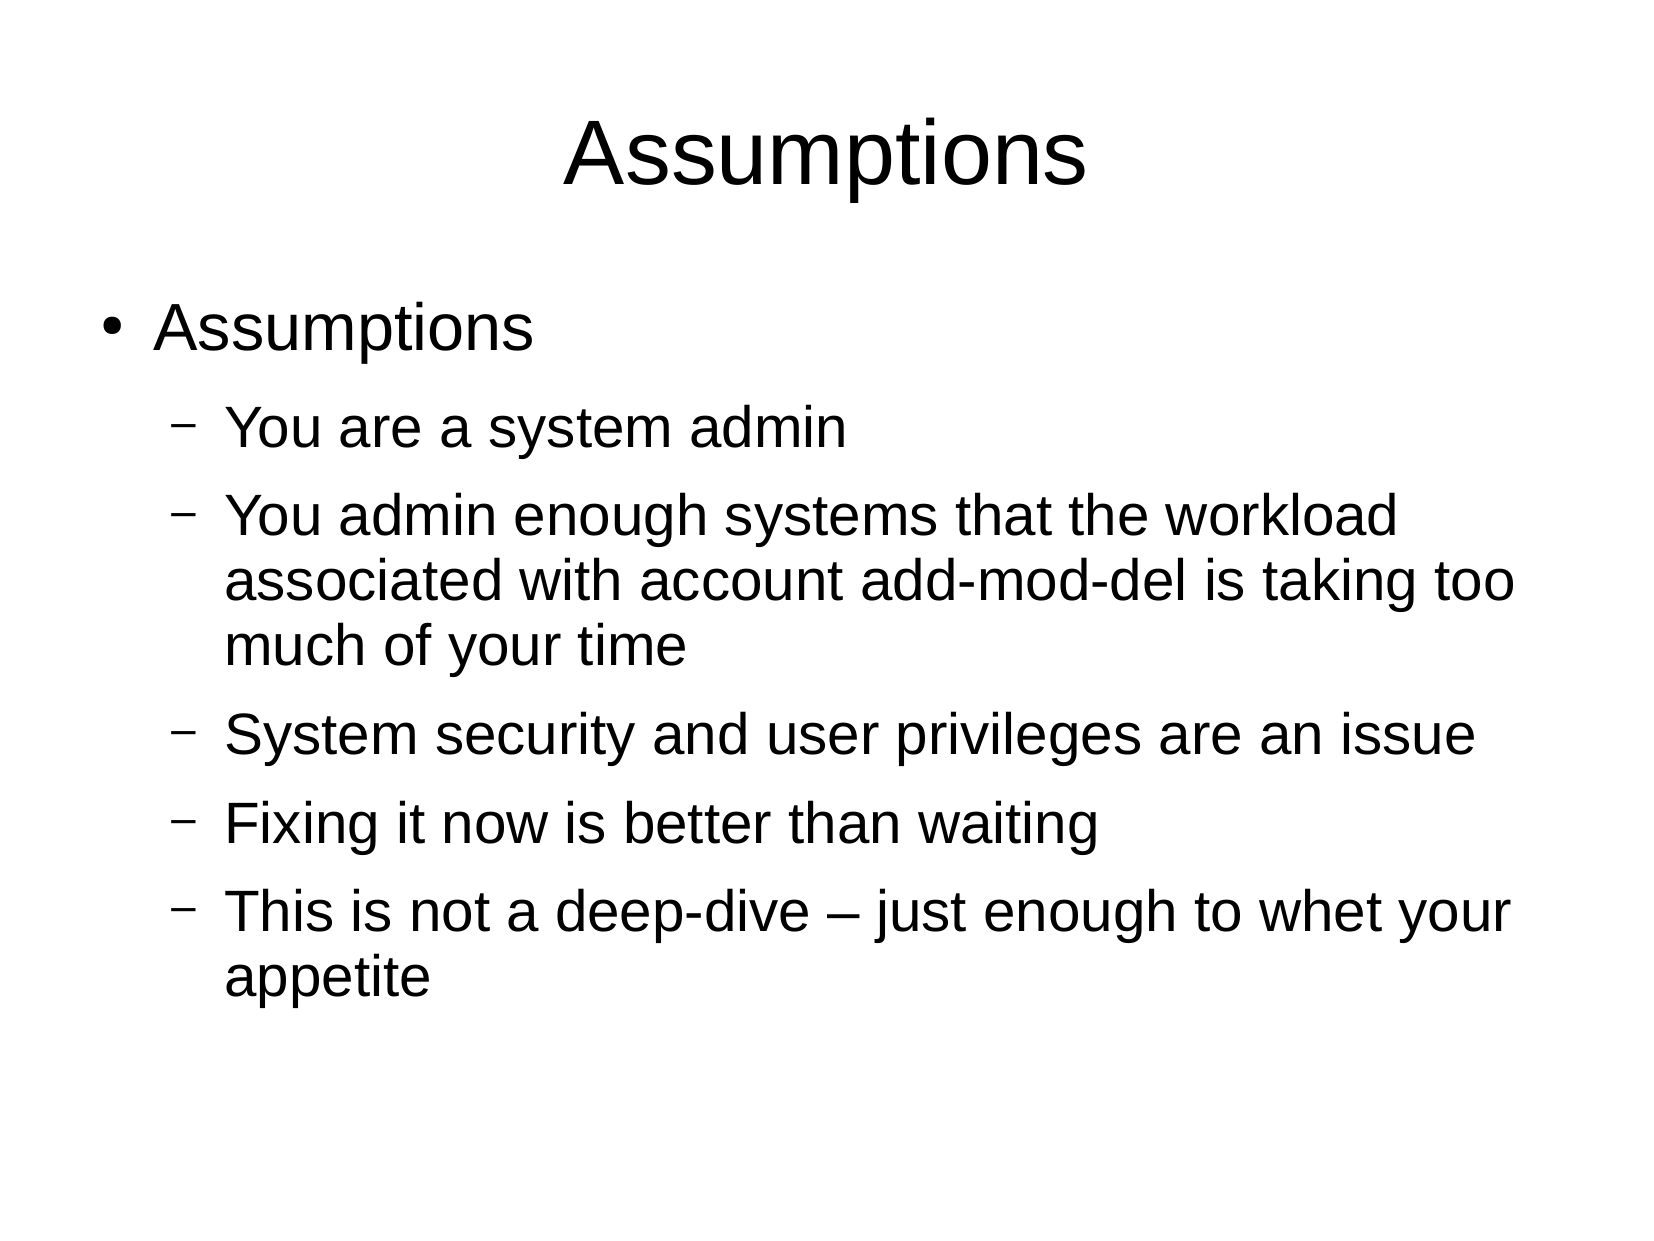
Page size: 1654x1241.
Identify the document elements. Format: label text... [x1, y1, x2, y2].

title Assumptions [82, 49, 1571, 257]
list Assumptions You are a system admin You admin enough systems that the workload associated with account add-mod-del is taking too much of your time System security and user privileges are an issue Fixing it now is better than waiting This is not a deep-dive – just enough to whet your appetite [82, 290, 1571, 1010]
